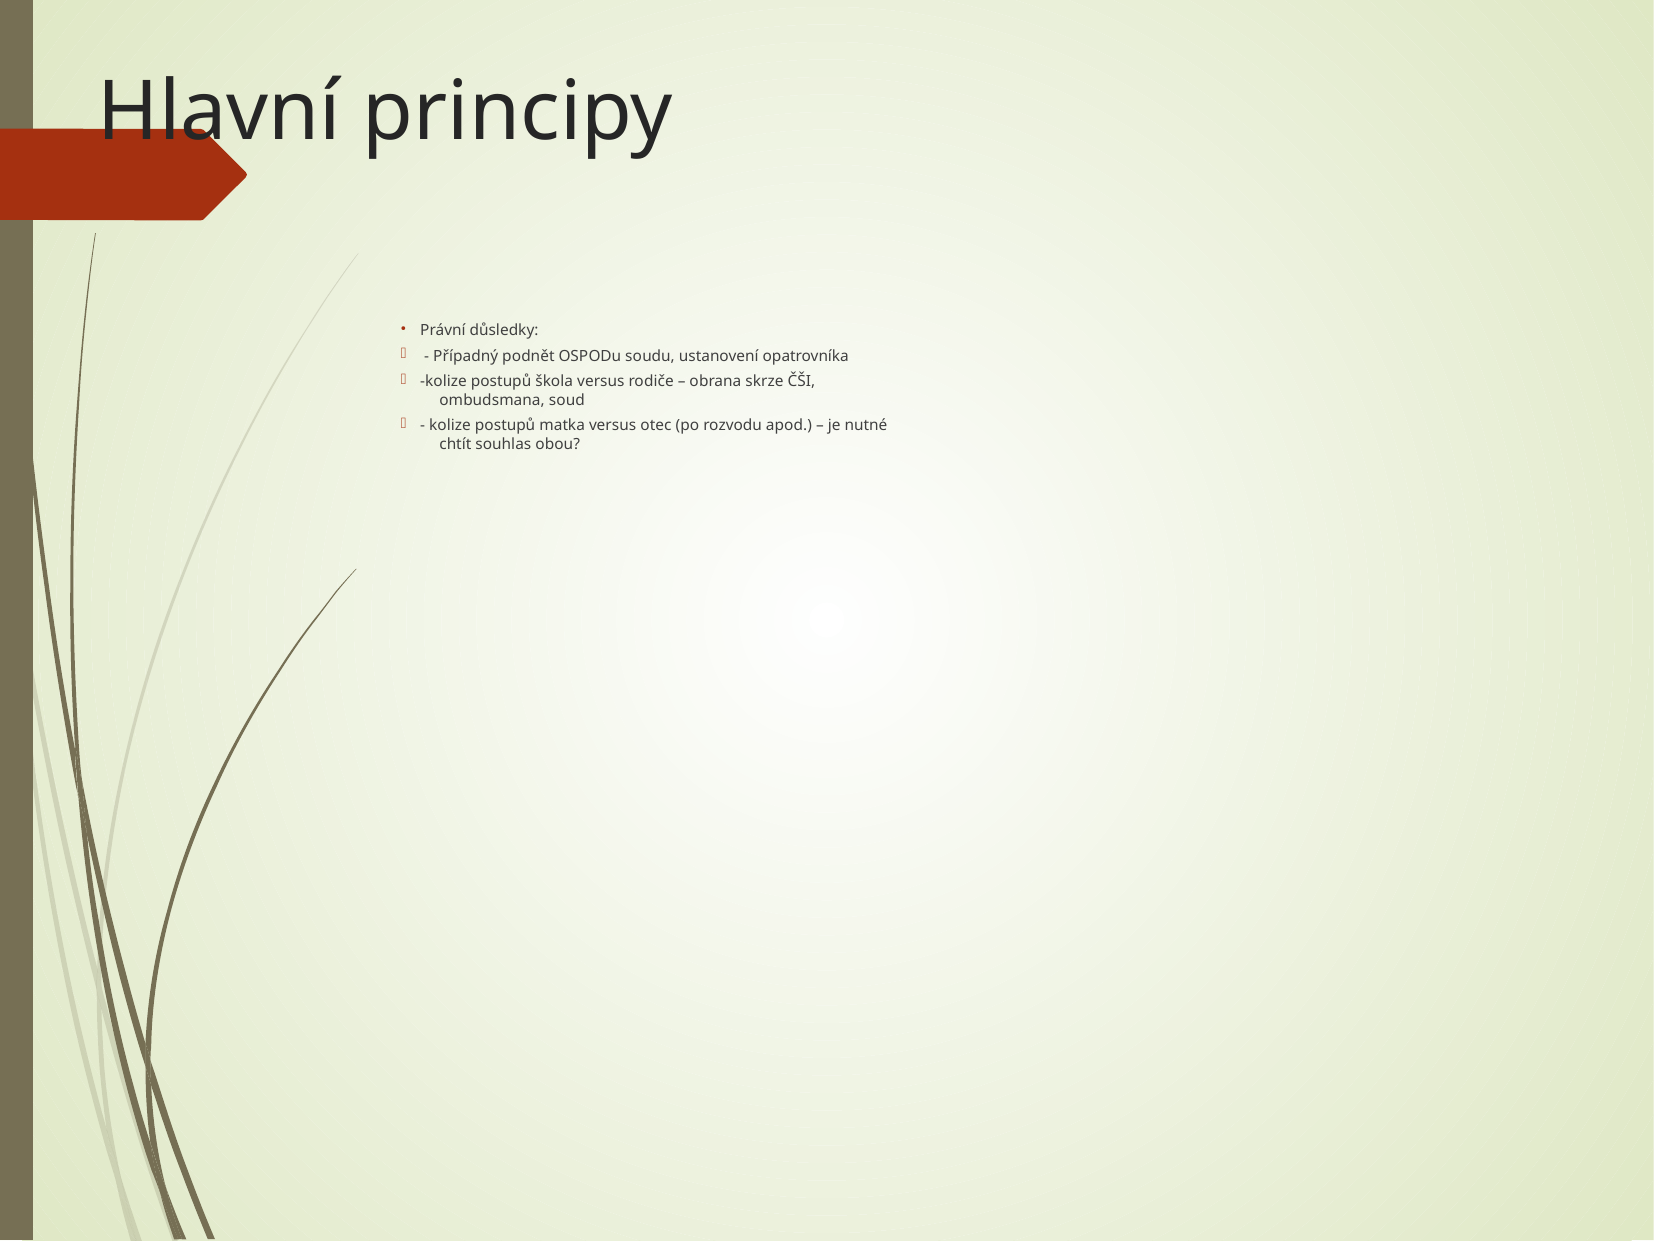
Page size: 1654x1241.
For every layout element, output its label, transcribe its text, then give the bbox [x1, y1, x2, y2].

list Právní důsledky: - Případný podnět OSPODu soudu, ustanovení opatrovníka -kolize postupů škola versus rodiče – obrana skrze ČŠI, ombudsmana, soud - kolize postupů matka versus otec (po rozvodu apod.) – je nutné chtít souhlas obou? [0, 290, 1489, 1010]
title Hlavní principy [0, 49, 1489, 257]
